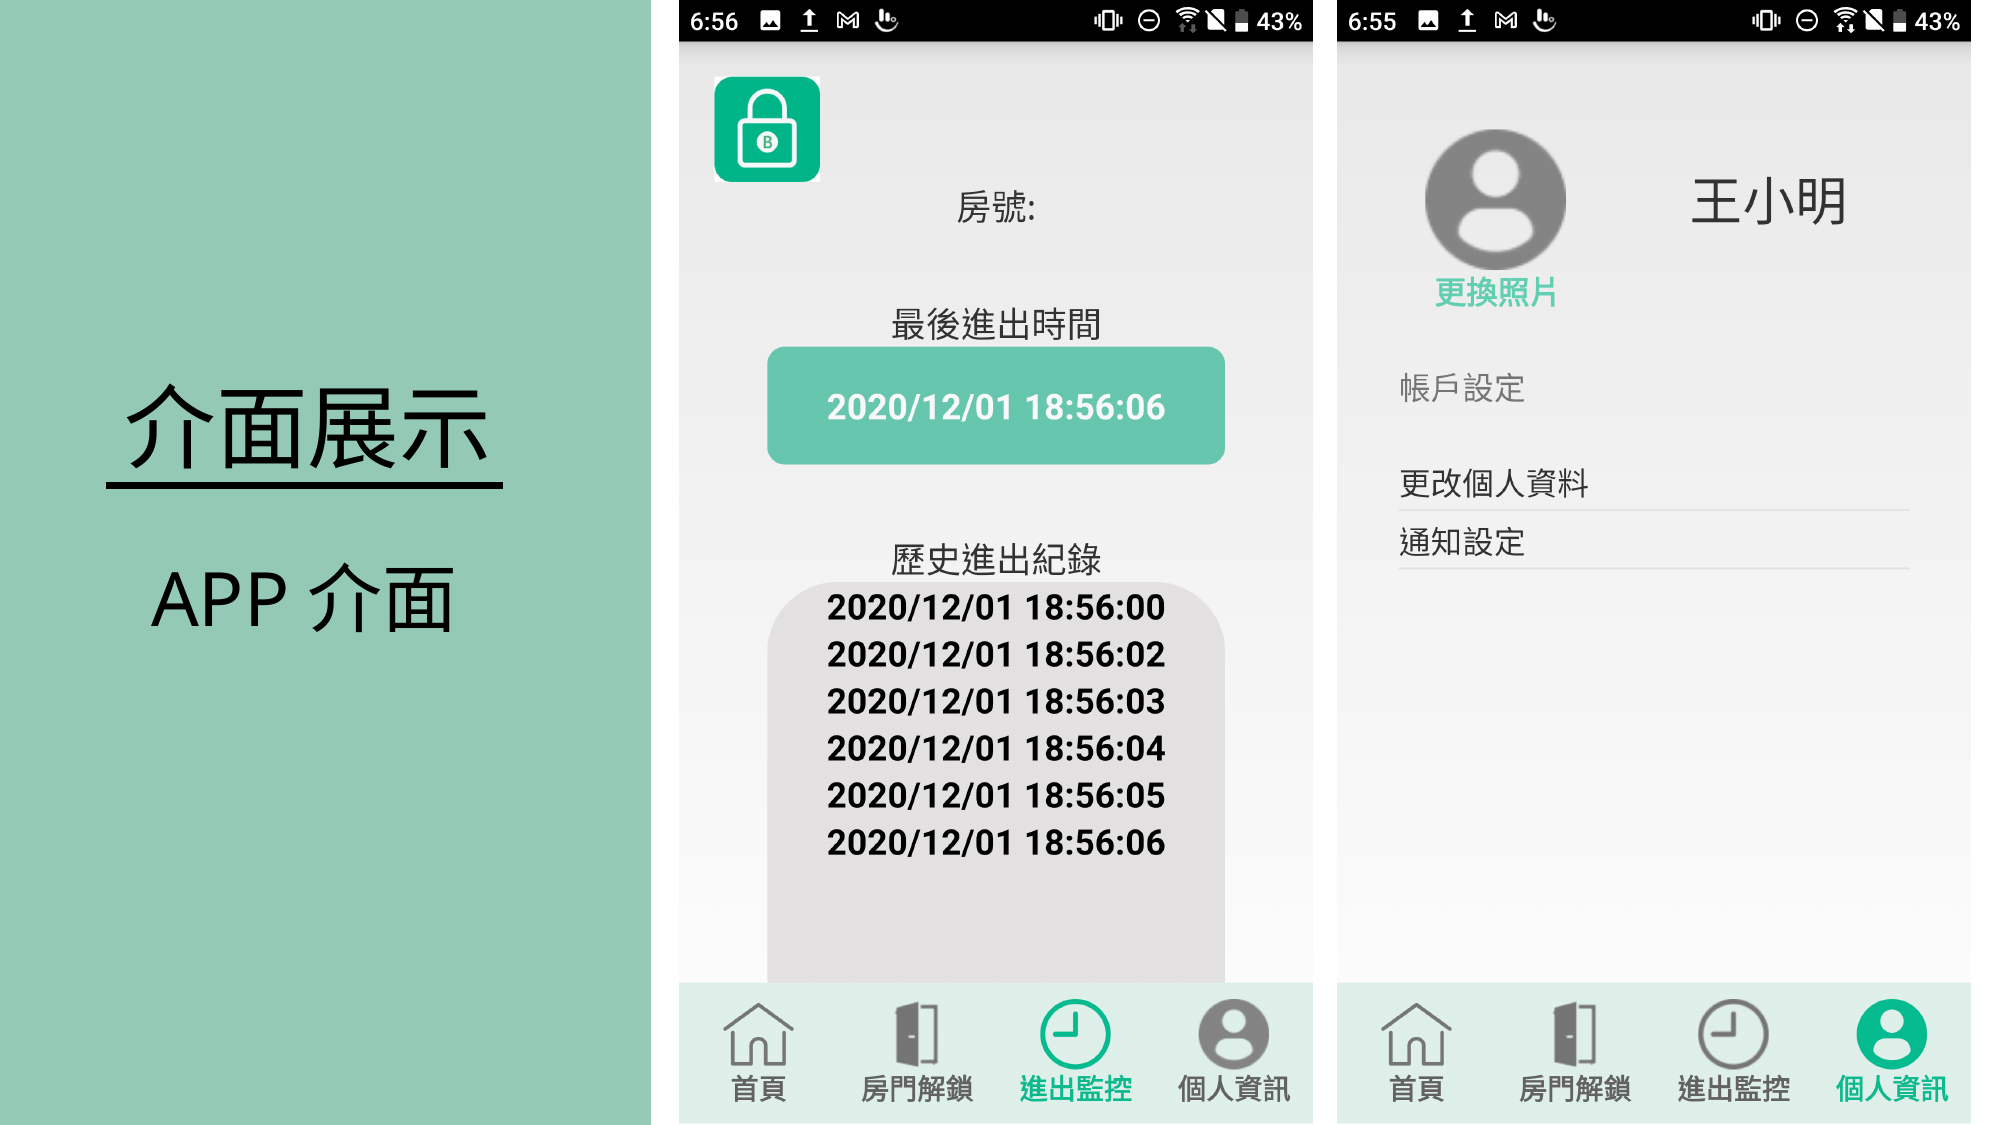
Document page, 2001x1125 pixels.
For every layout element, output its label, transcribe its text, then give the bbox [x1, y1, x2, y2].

text_box 介面展示 [71, 362, 545, 489]
text_box APP介面 [105, 543, 504, 650]
picture [1337, 0, 1971, 1125]
text_box [0, 0, 651, 1125]
picture [679, 0, 1313, 1125]
